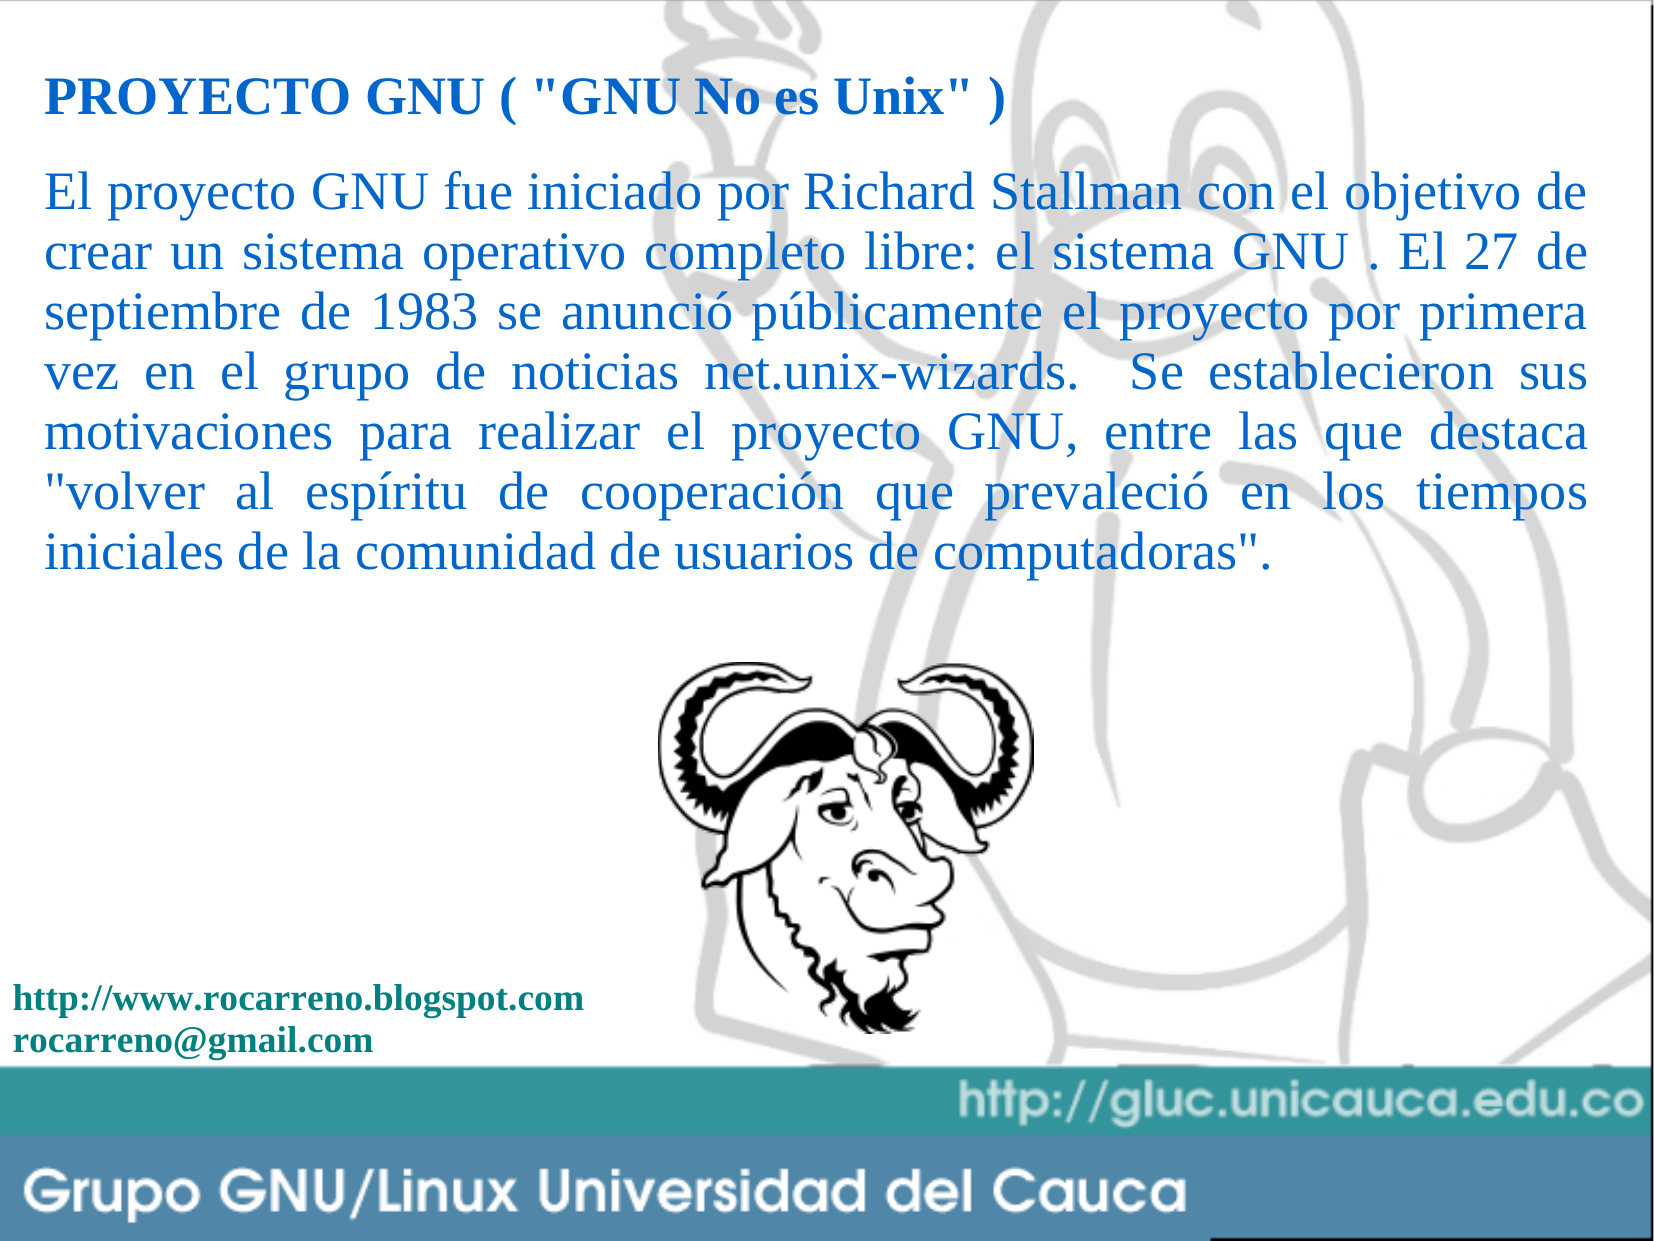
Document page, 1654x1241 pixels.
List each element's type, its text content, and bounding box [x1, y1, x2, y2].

text_box http://www.rocarreno.blogspot.com rocarreno@gmail.com [0, 969, 1652, 1118]
picture [0, 0, 1654, 1241]
text_box PROYECTO GNU ( "GNU No es Unix" ) El proyecto GNU fue iniciado por Richard Stallman con el objetivo de crear un sistema operativo completo libre: el sistema GNU . El 27 de septiembre de 1983 se anunció públicamente el proyecto por primera vez en el grupo de noticias net.unix-wizards. Se establecieron sus motivaciones para realizar el proyecto GNU, entre las que destaca "volver al espíritu de cooperación que prevaleció en los tiempos iniciales de la comunidad de usuarios de computadoras". [29, 59, 1625, 969]
text_box PROYECTO GNU ( "GNU No es Unix" ) El proyecto GNU fue iniciado por Richard Stallman con el objetivo de crear un sistema operativo completo libre: el sistema GNU . El 27 de septiembre de 1983 se anunció públicamente el proyecto por primera vez en el grupo de noticias net.unix-wizards. Se establecieron sus motivaciones para realizar el proyecto GNU, entre las que destaca "volver al espíritu de cooperación que prevaleció en los tiempos iniciales de la comunidad de usuarios de computadoras". [29, 1118, 1625, 1234]
picture [658, 662, 1034, 969]
